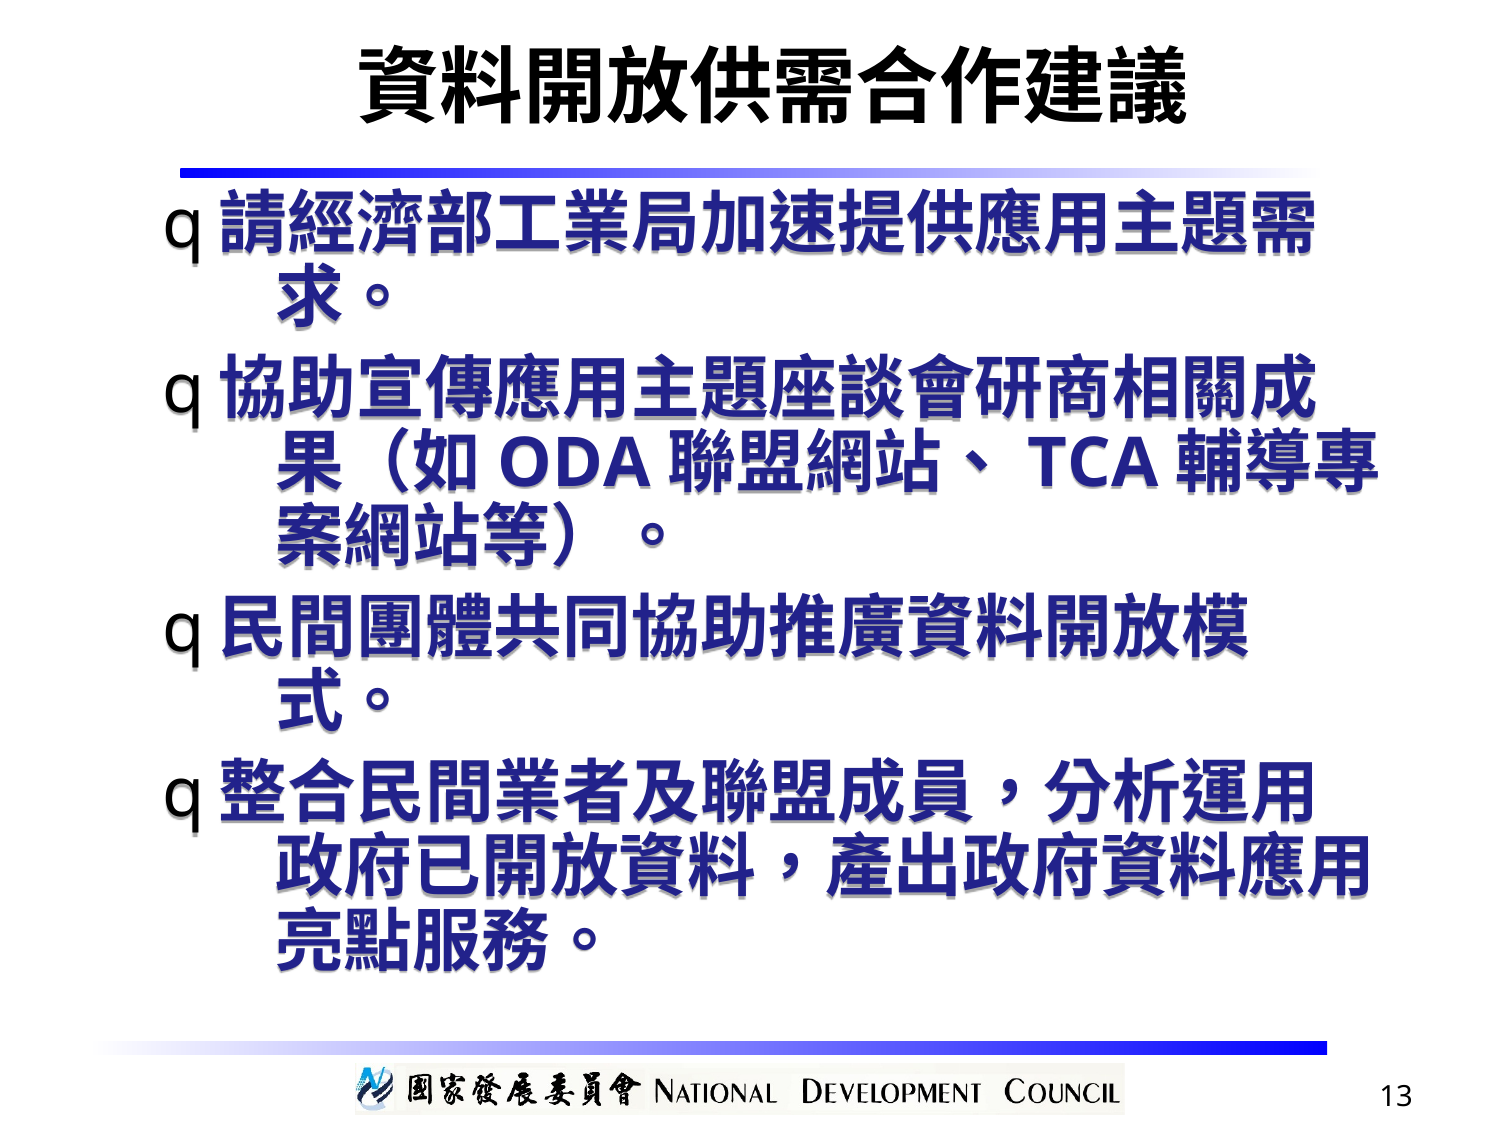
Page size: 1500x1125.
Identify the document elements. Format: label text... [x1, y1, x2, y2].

list 請經濟部工業局加速提供應用主題需求。 協助宣傳應用主題座談會研商相關成果（如ODA聯盟網站、TCA輔導專案網站等）。 民間團體共同協助推廣資料開放模式。 整合民間業者及聯盟成員，分析運用政府已開放資料，產出政府資料應用亮點服務。 [162, 188, 1384, 1030]
title 資料開放供需合作建議 [97, 19, 1448, 147]
text_box 13 [1364, 1070, 1490, 1106]
